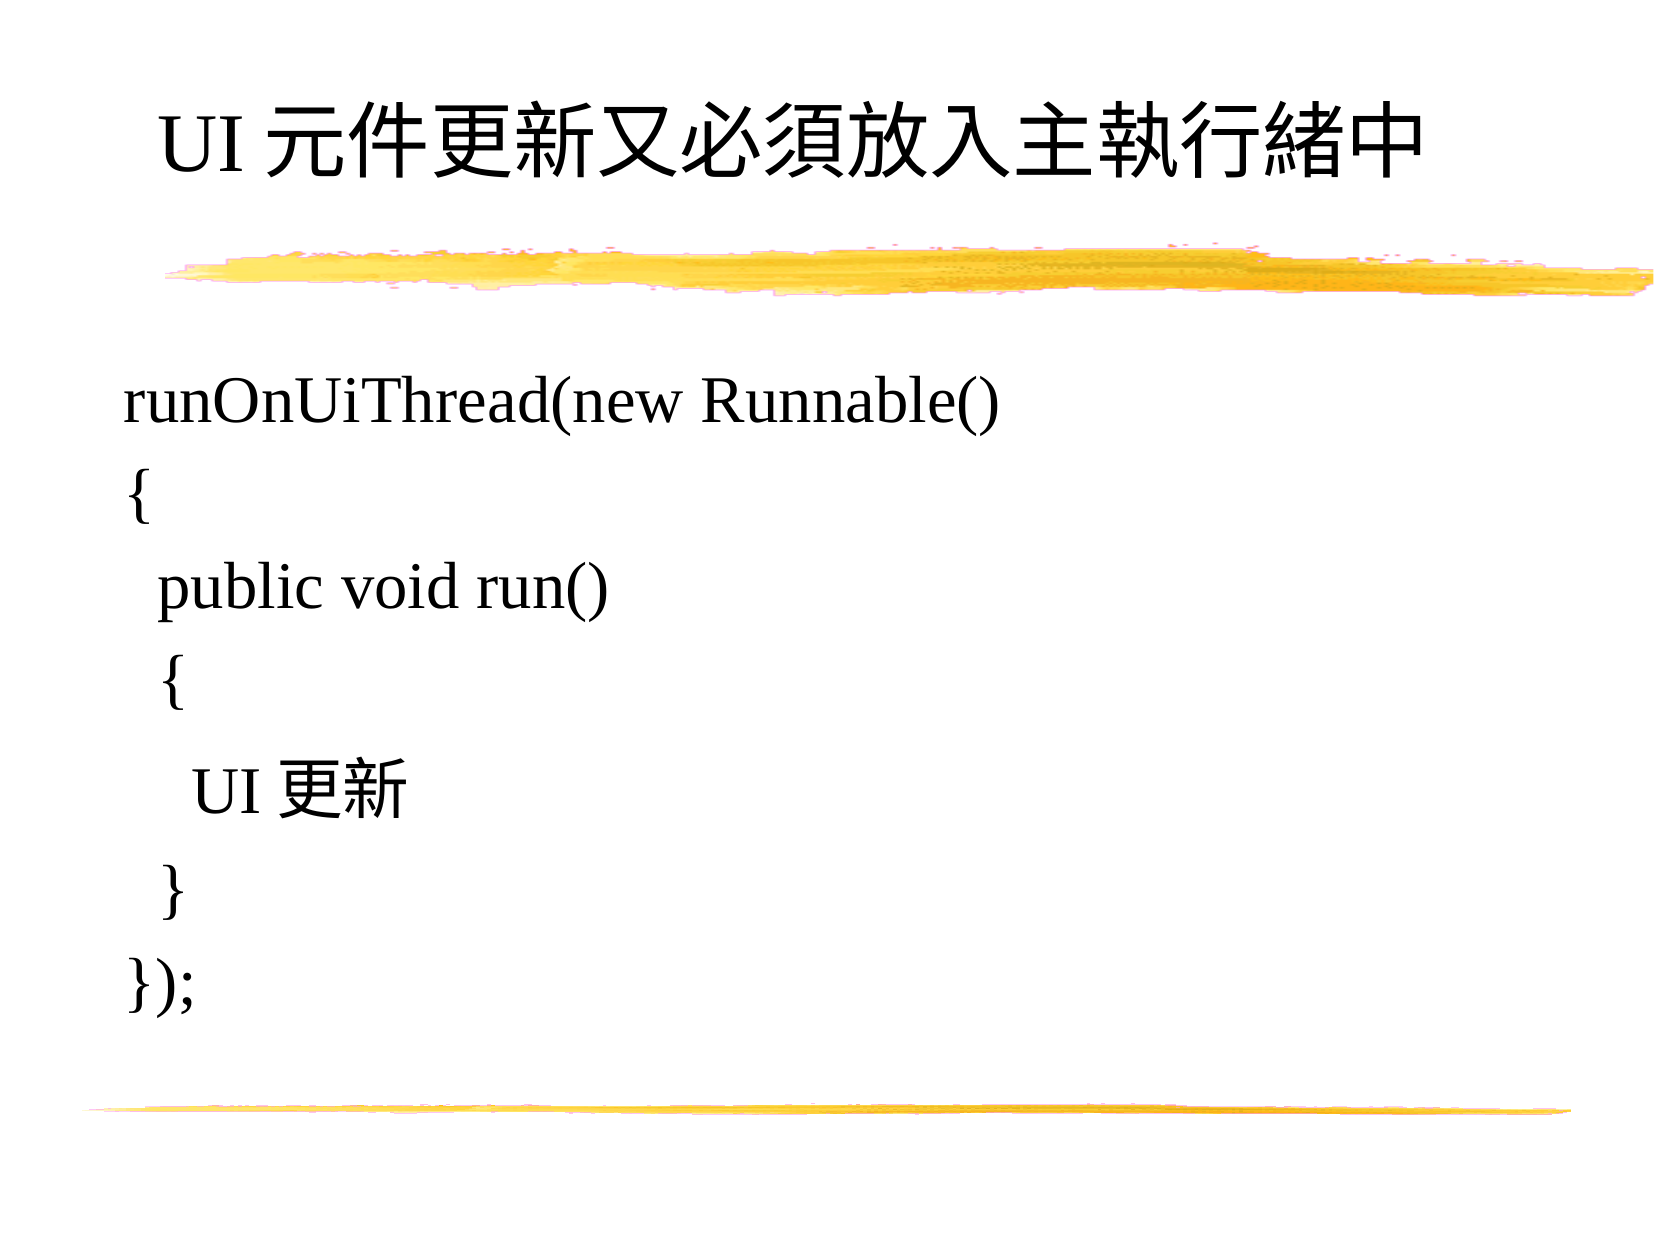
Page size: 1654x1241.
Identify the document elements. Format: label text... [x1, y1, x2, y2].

title UI元件更新又必須放入主執行緒中 [76, 28, 1482, 235]
picture [82, 1102, 1571, 1117]
picture [165, 237, 1654, 308]
list runOnUiThread(new Runnable() { public void run() { UI更新 } }); [124, 358, 1530, 1103]
